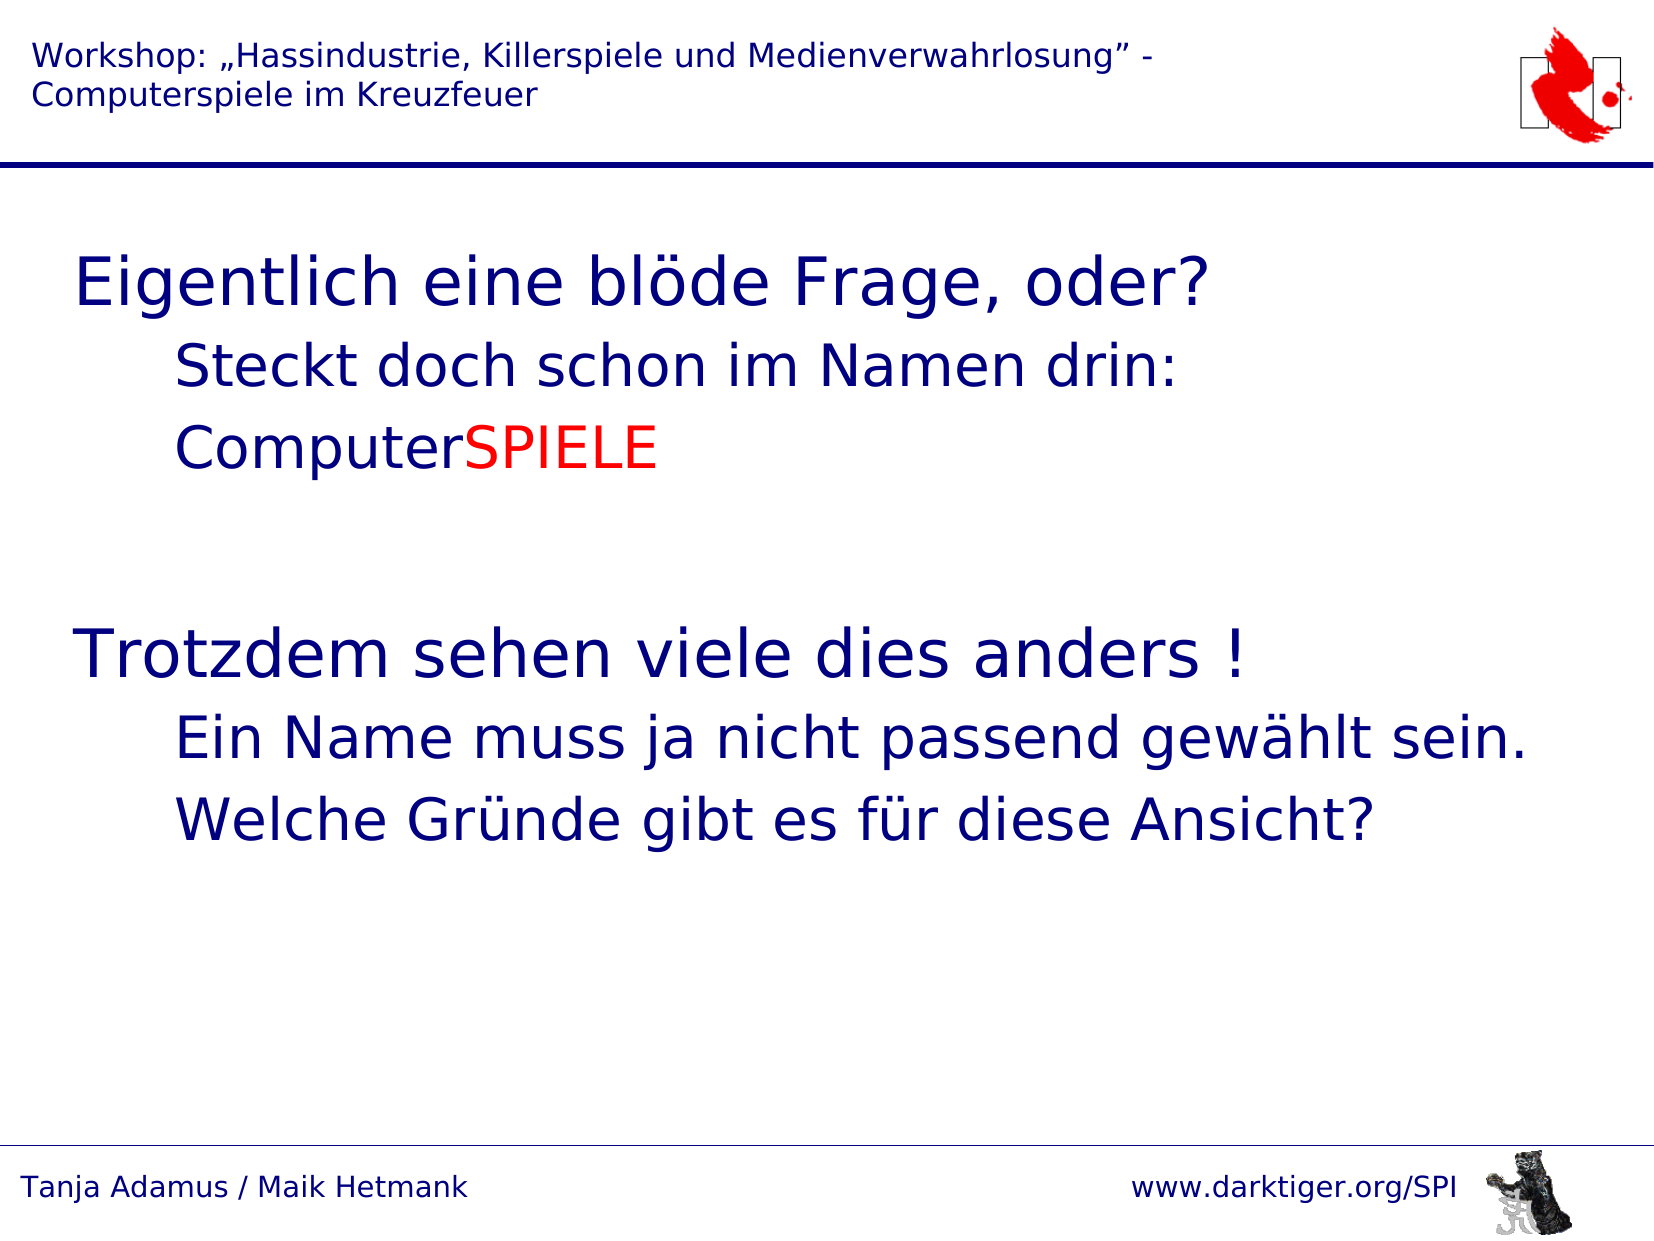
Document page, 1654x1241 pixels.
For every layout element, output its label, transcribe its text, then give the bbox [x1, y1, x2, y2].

text_box Ein Name muss ja nicht passend gewählt sein. [159, 696, 1595, 780]
text_box Trotzdem sehen viele dies anders ! [59, 608, 1300, 701]
text_box Workshop: „Hassindustrie, Killerspiele und Medienverwahrlosung” - Computerspiele im Kreuzfeuer [16, 29, 1418, 178]
text_box ComputerSPIELE [159, 407, 739, 491]
text_box Welche Gründe gibt es für diese Ansicht? [159, 779, 1506, 863]
picture [1503, 16, 1632, 148]
text_box Steckt doch schon im Namen drin: [159, 324, 1341, 408]
picture [1486, 1150, 1572, 1235]
text_box Eigentlich eine blöde Frage, oder? [59, 236, 1241, 329]
